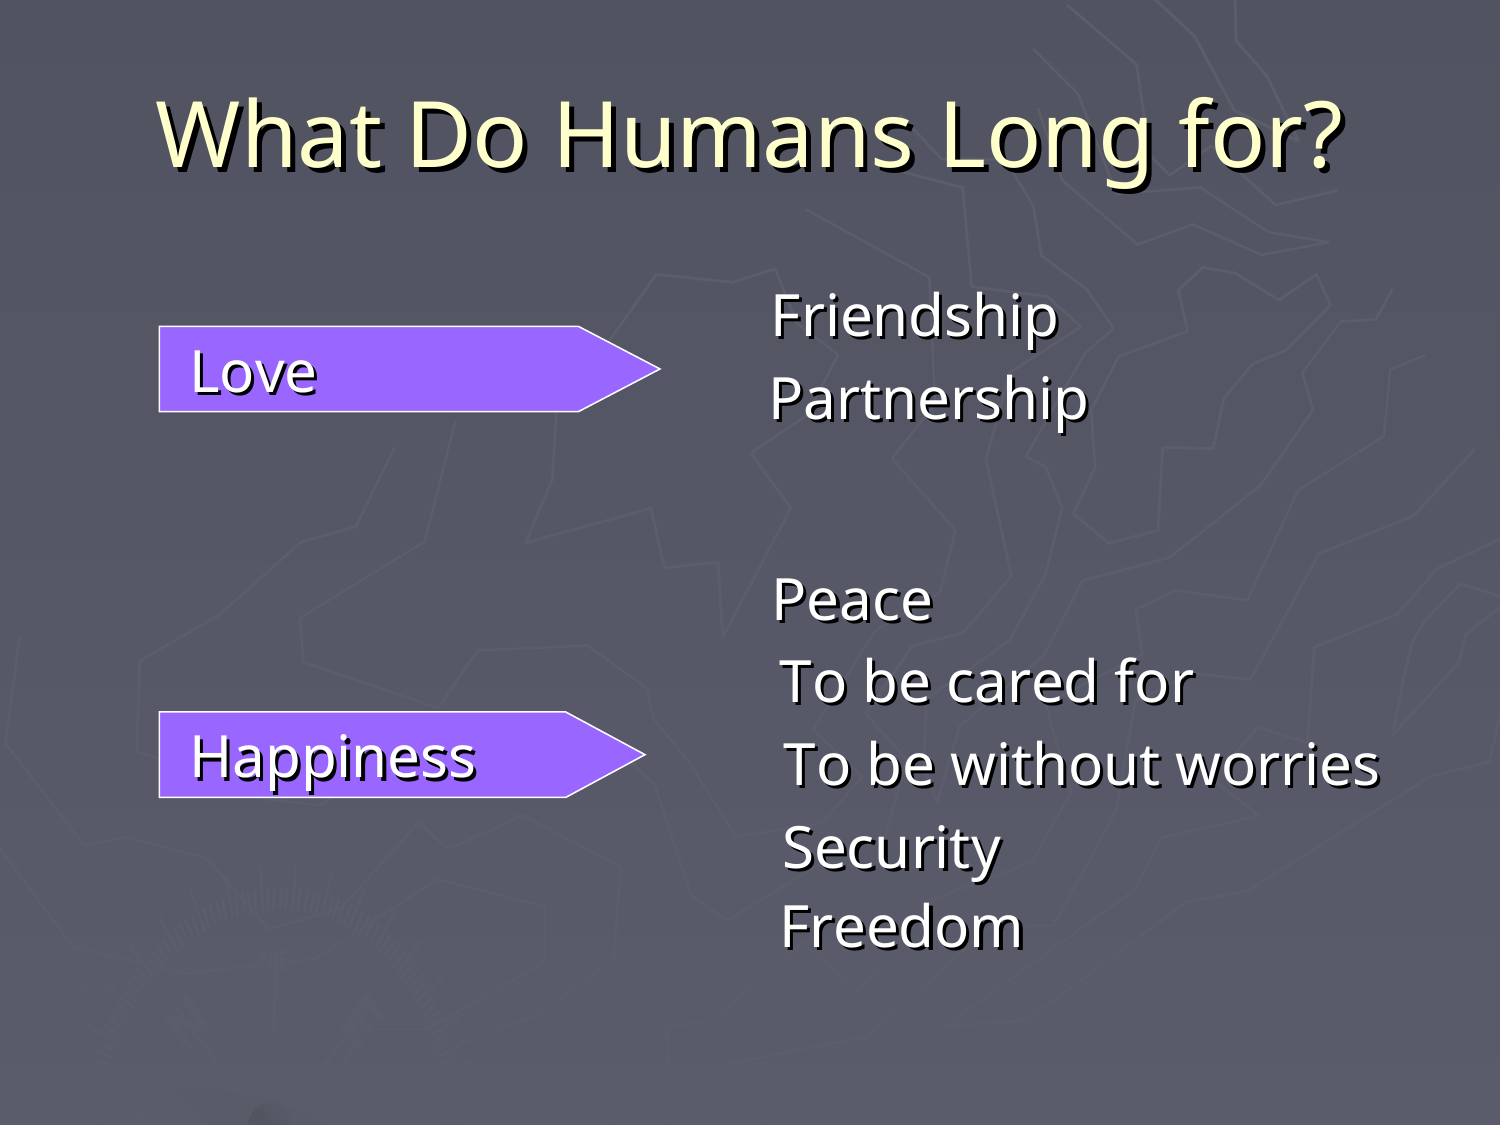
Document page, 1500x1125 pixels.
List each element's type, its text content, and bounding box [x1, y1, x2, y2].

text_box Love [159, 326, 661, 412]
title What Do Humans Long for? [49, 37, 1451, 225]
text_box Security [767, 802, 1016, 888]
text_box Friendship [756, 270, 1075, 356]
text_box Freedom [764, 881, 1040, 967]
text_box To be cared for [765, 636, 1210, 723]
text_box Happiness [159, 711, 646, 798]
text_box To be without worries [769, 719, 1396, 805]
text_box Peace [756, 553, 949, 640]
text_box Partnership [753, 353, 1104, 439]
